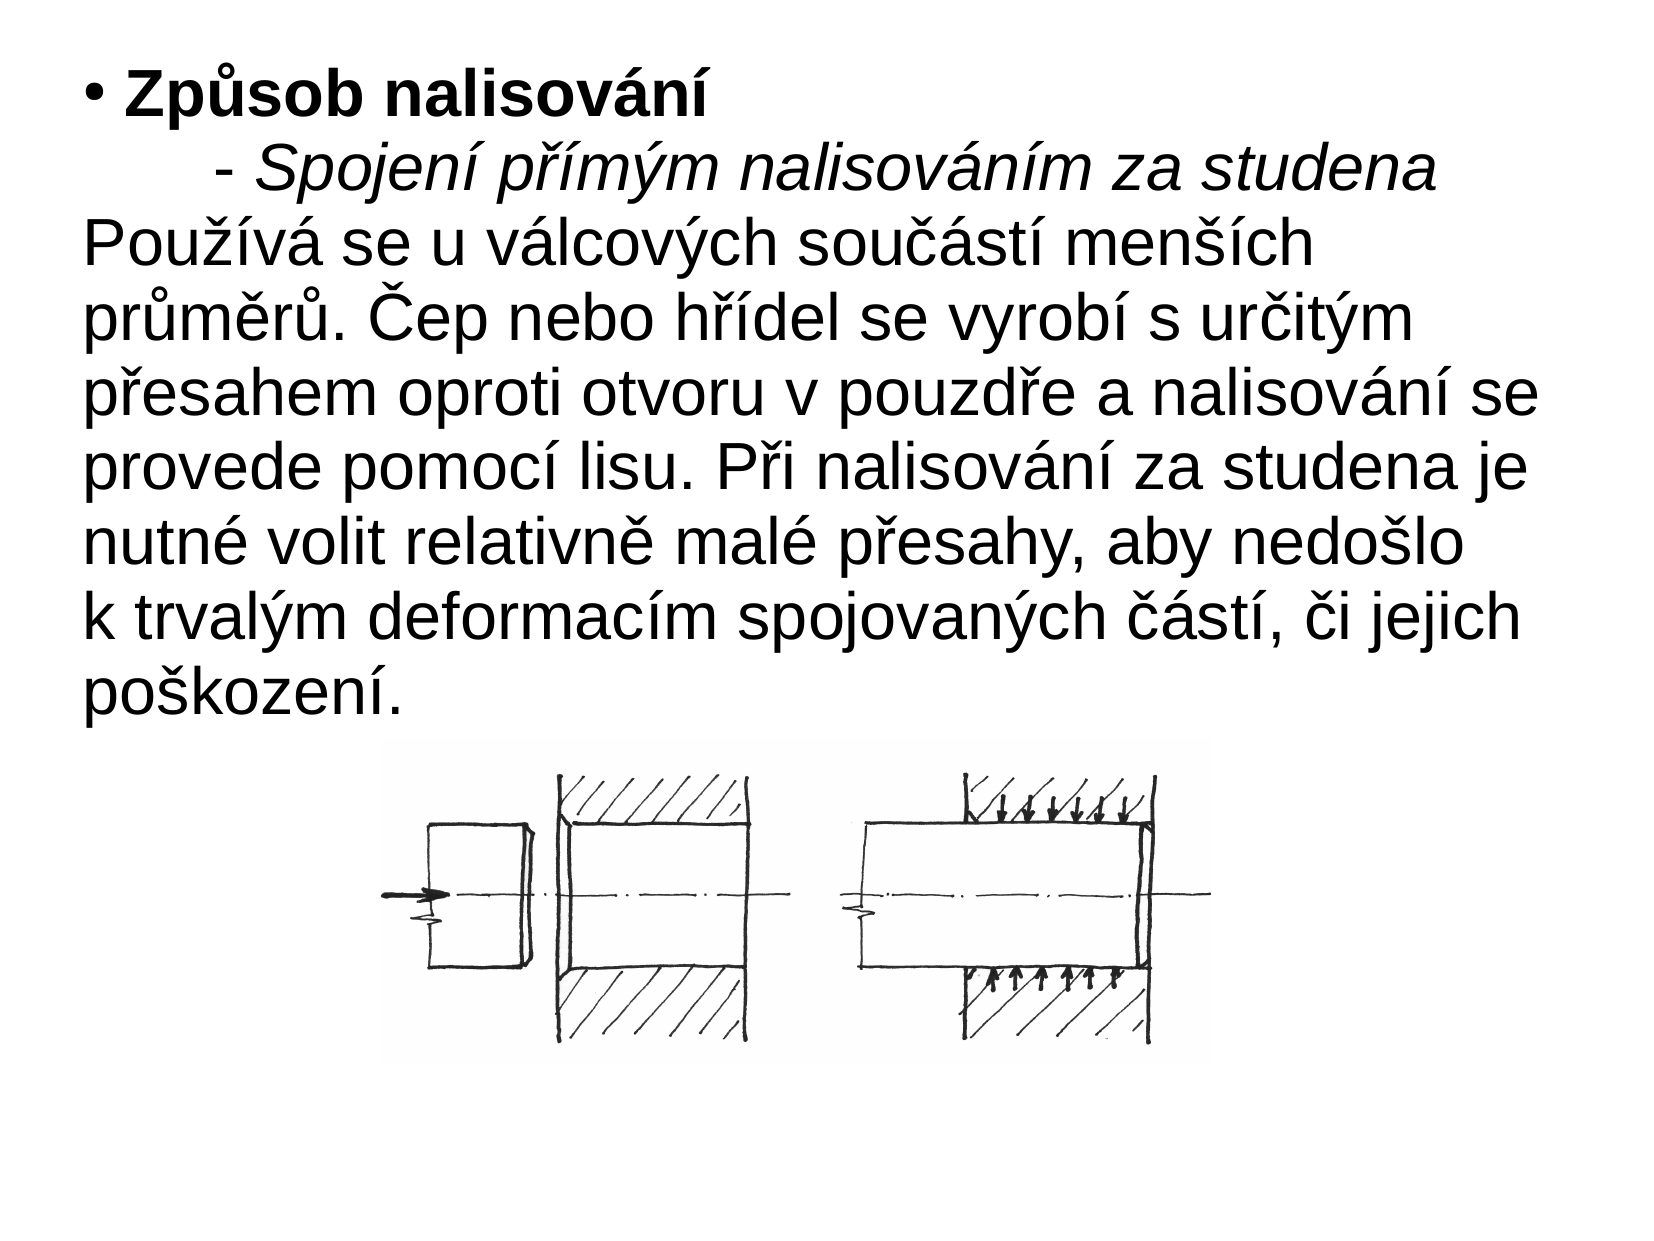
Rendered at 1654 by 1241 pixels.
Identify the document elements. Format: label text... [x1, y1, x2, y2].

picture [378, 738, 1211, 1063]
subtitle Způsob nalisování - Spojení přímým nalisováním za studena Používá se u válcových součástí menších průměrů. Čep nebo hřídel se vyrobí s určitým přesahem oproti otvoru v pouzdře a nalisování se provede pomocí lisu. Při nalisování za studena je nutné volit relativně malé přesahy, aby nedošlo k trvalým deformacím spojovaných částí, či jejich poškození. [82, 55, 1571, 1103]
